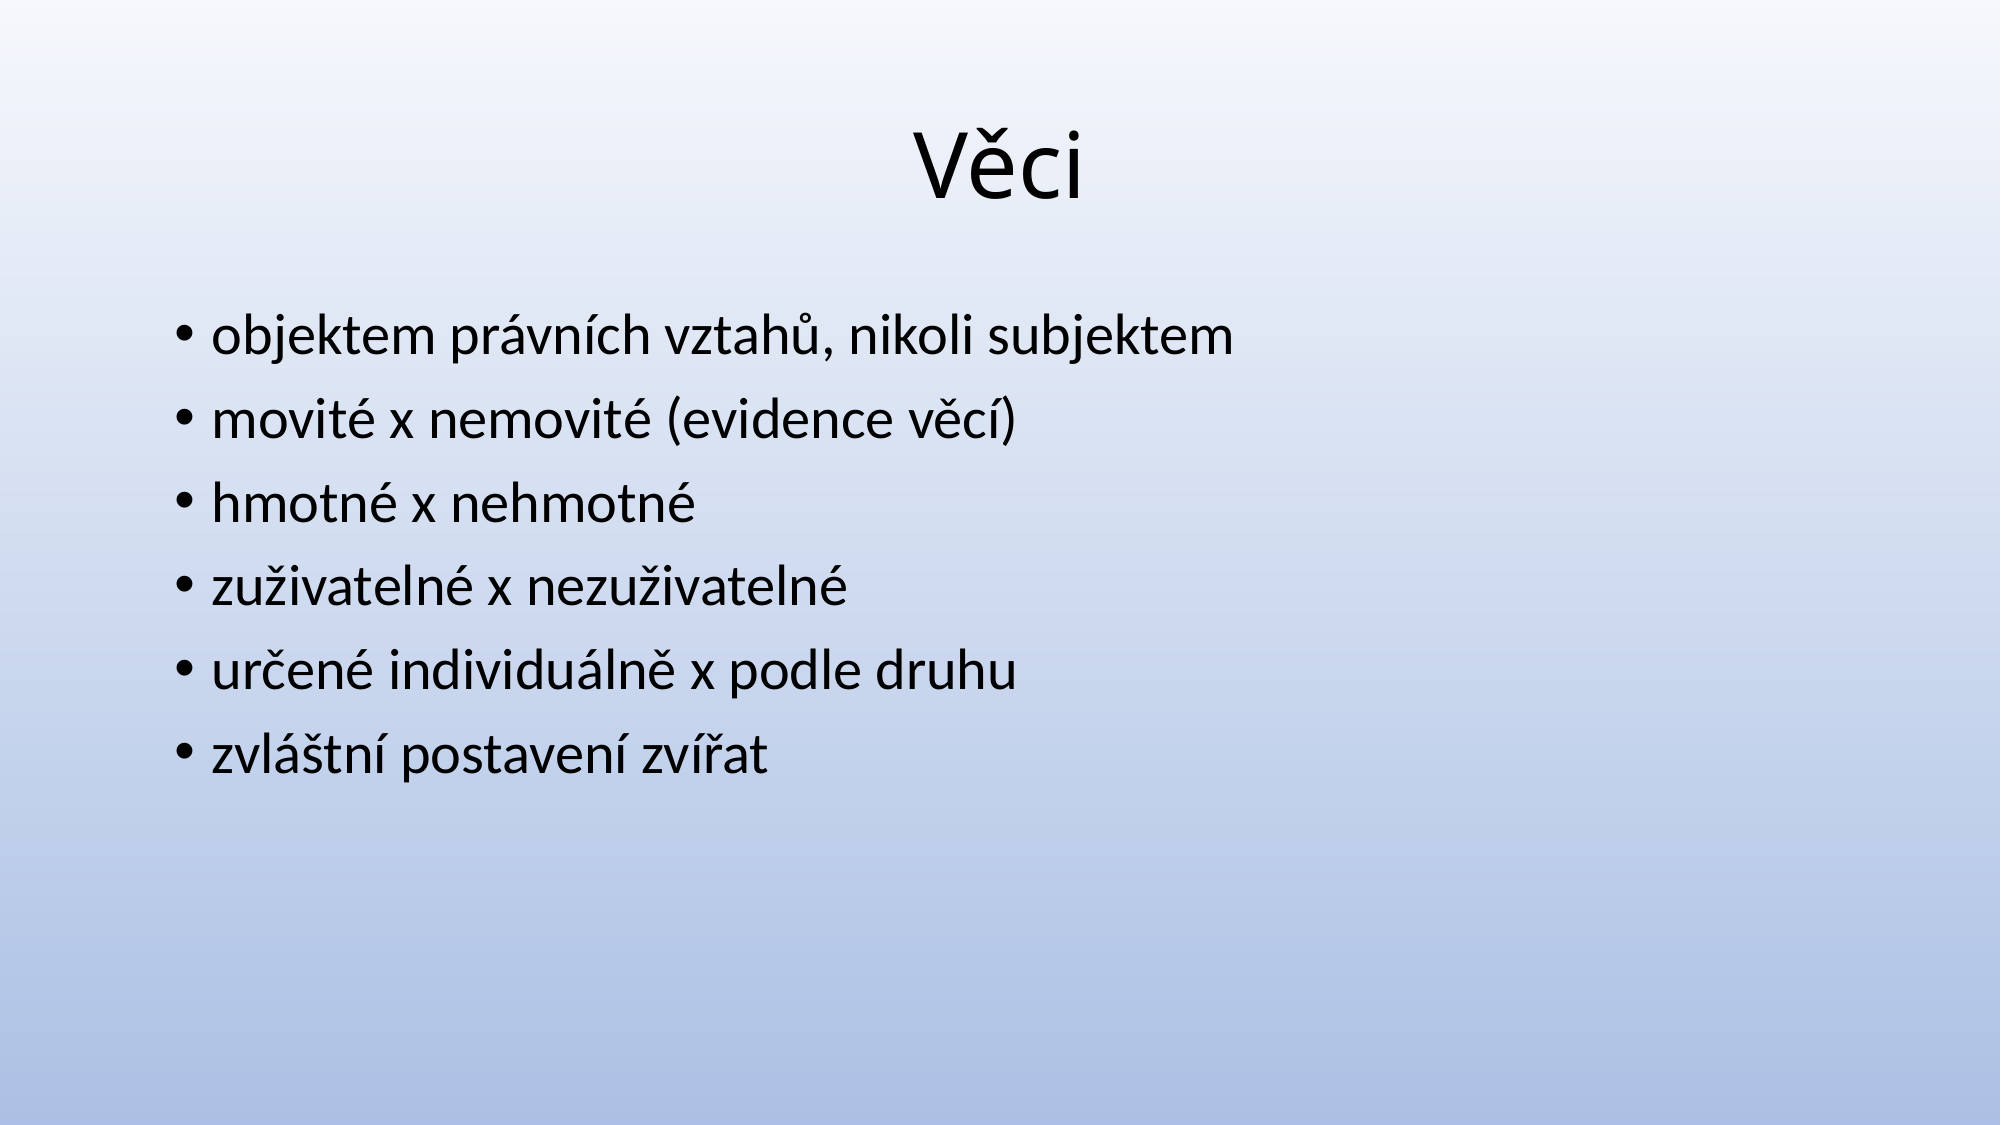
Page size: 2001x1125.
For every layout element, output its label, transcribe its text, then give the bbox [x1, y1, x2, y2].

text_box objektem právních vztahů, nikoli subjektem movité x nemovité (evidence věcí) hmotné x nehmotné zuživatelné x nezuživatelné určené individuálně x podle druhu zvláštní postavení zvířat [159, 296, 1885, 1011]
title Věci [137, 59, 1863, 278]
